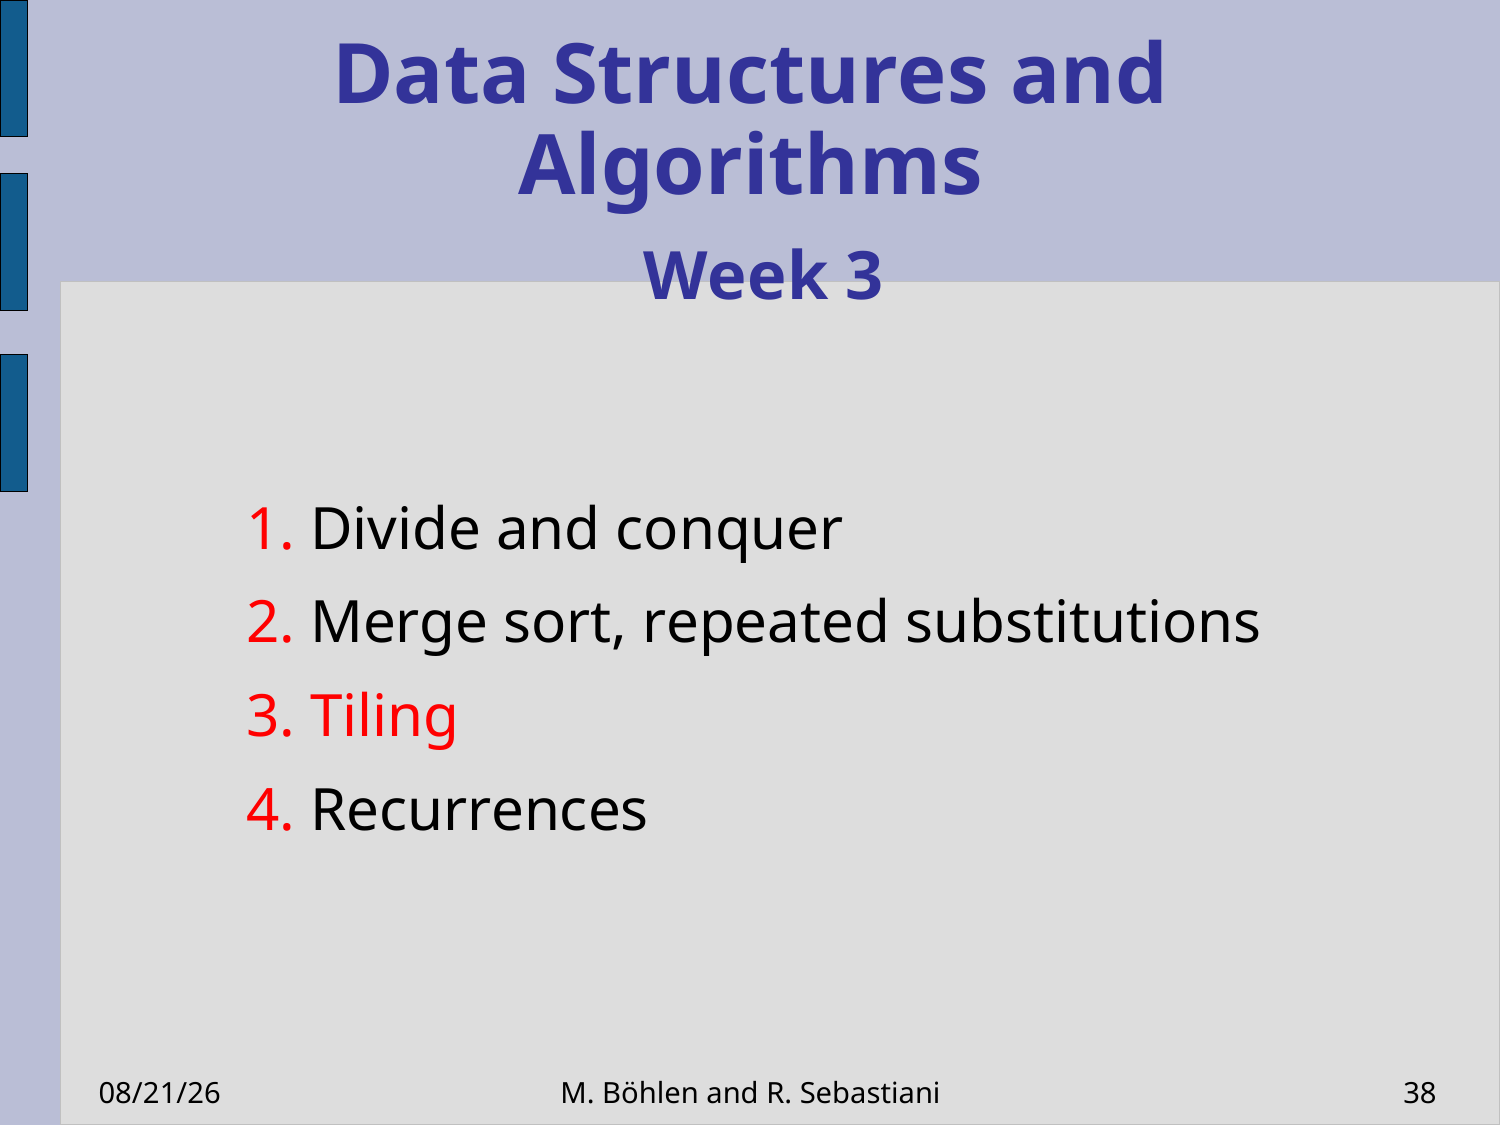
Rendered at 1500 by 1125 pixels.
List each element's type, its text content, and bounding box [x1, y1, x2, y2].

title Data Structures and Algorithms Week 3 [110, 45, 1392, 308]
subtitle Divide and conquer Merge sort, repeated substitutions Tiling Recurrences [246, 312, 1392, 1022]
